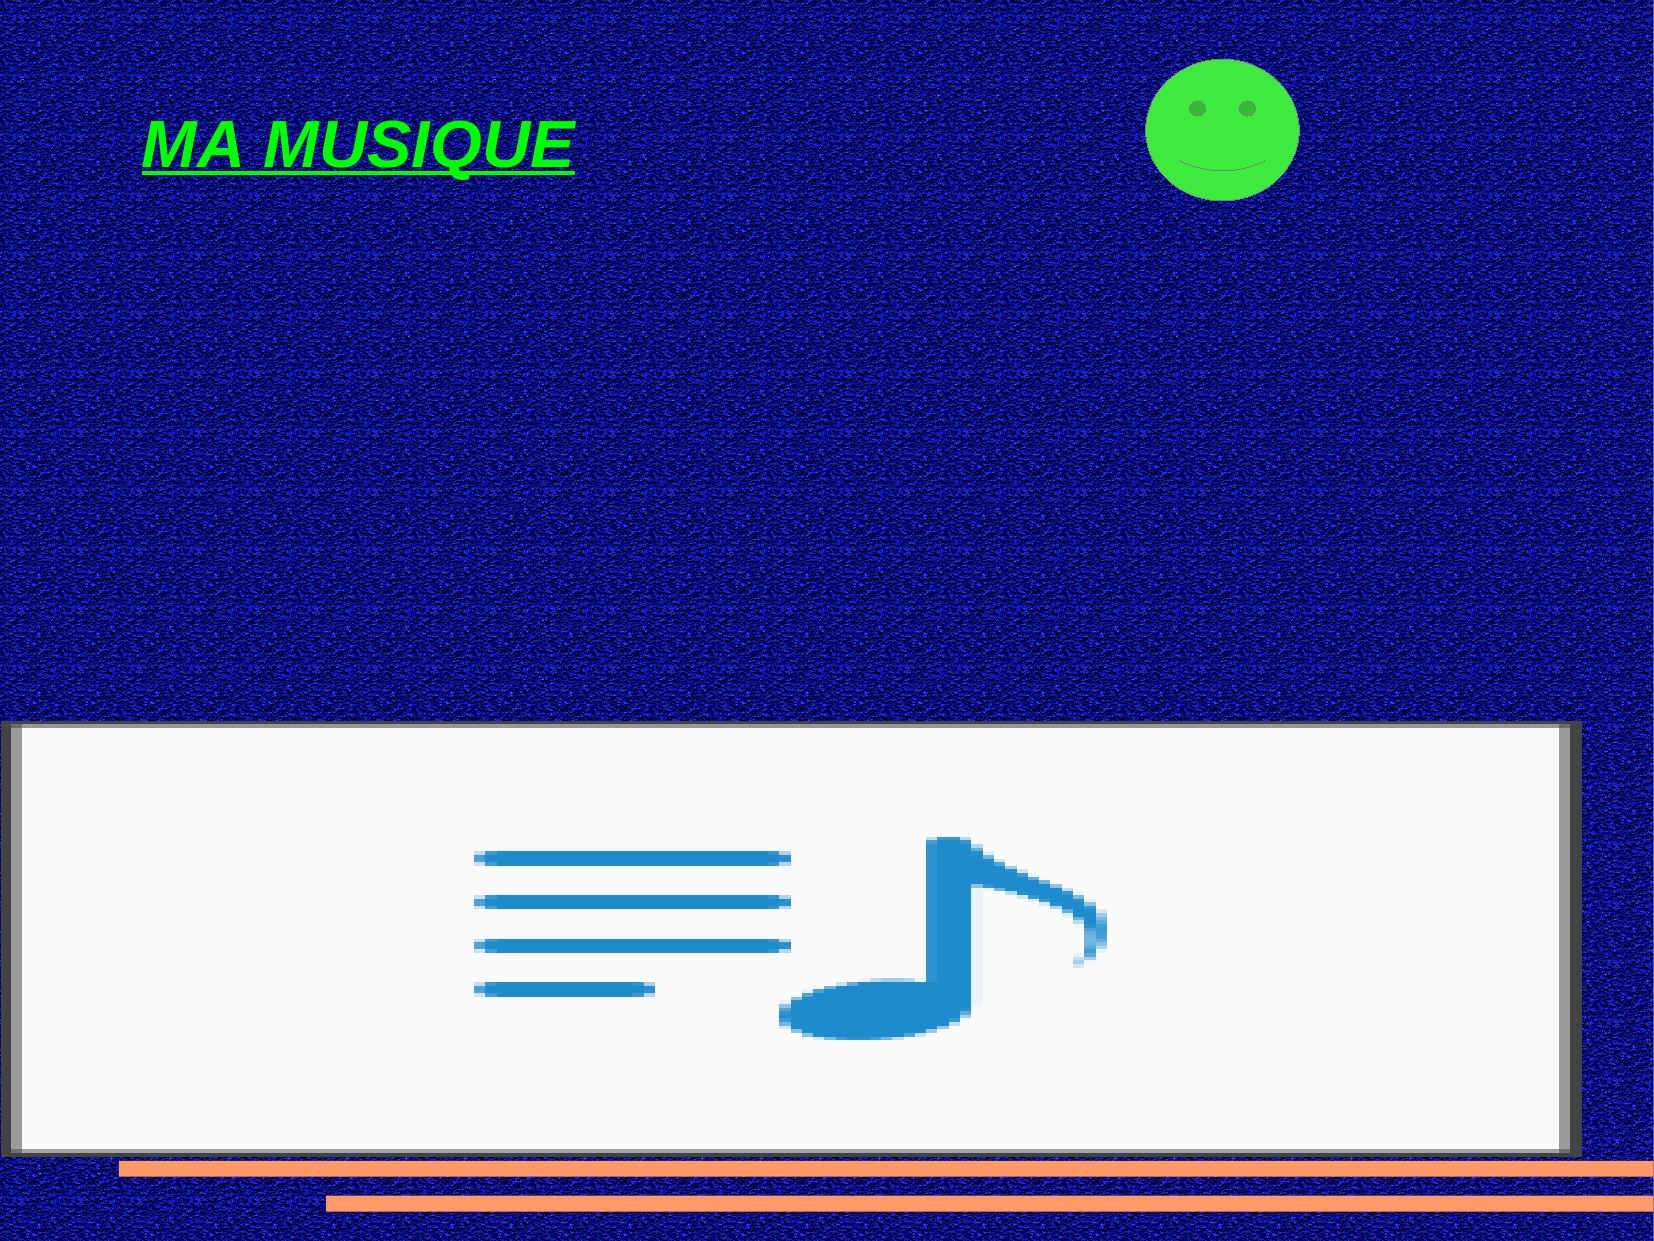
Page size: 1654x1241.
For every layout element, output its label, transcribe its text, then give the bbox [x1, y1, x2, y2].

text_box [0, 720, 1583, 1158]
picture [0, 0, 1654, 1241]
title MA MUSIQUE [141, 40, 1554, 249]
text_box [1145, 59, 1300, 201]
